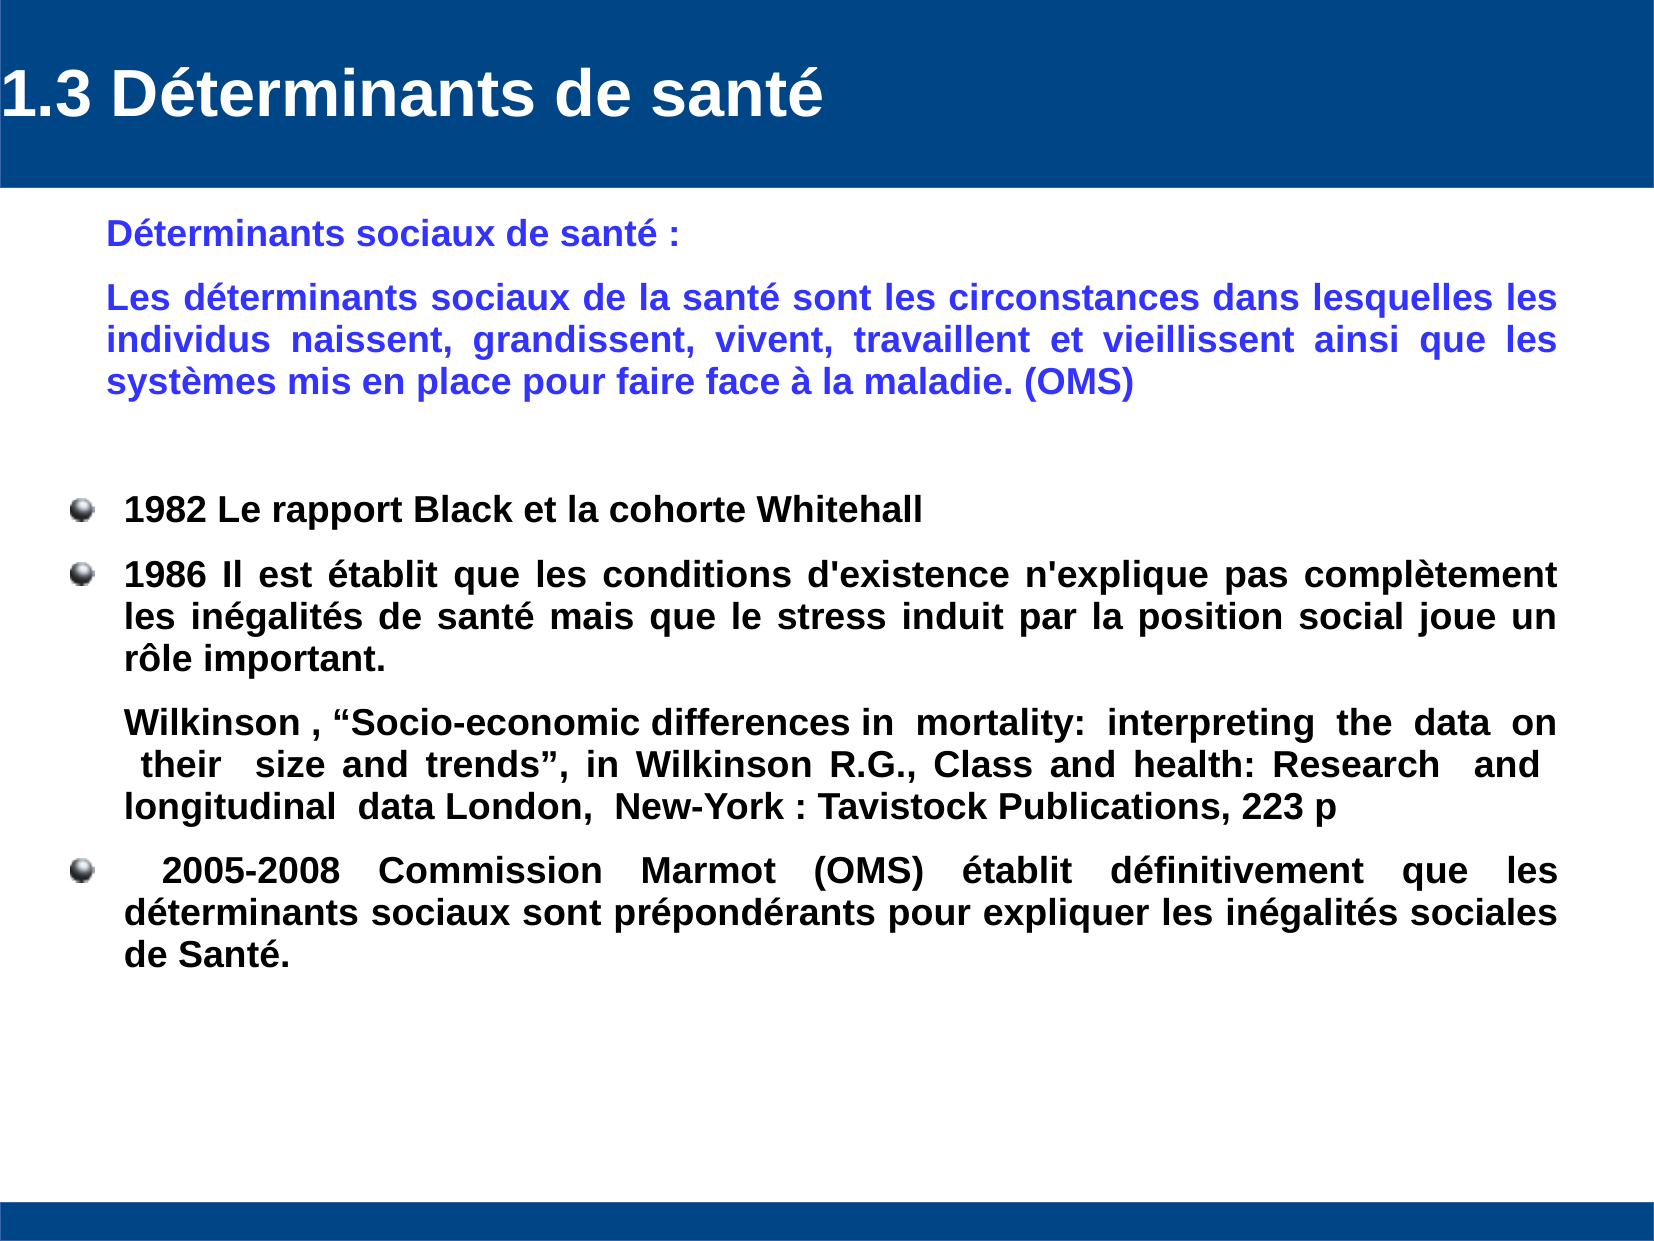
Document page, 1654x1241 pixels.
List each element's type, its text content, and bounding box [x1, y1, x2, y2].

title 1.3 Déterminants de santé [0, 0, 1654, 188]
list Déterminants sociaux de santé : Les déterminants sociaux de la santé sont les circonstances dans lesquelles les individus naissent, grandissent, vivent, travaillent et vieillissent ainsi que les systèmes mis en place pour faire face à la maladie. (OMS) 1982 Le rapport Black et la cohorte Whitehall 1986 Il est établit que les conditions d'existence n'explique pas complètement les inégalités de santé mais que le stress induit par la position social joue un rôle important. Wilkinson , “Socio-economic differences in mortality: interpreting the data on their size and trends”, in Wilkinson R.G., Class and health: Research and longitudinal data London, New-York : Tavistock Publications, 223 p 2005-2008 Commission Marmot (OMS) établit définitivement que les déterminants sociaux sont prépondérants pour expliquer les inégalités sociales de Santé. [70, 212, 1559, 981]
